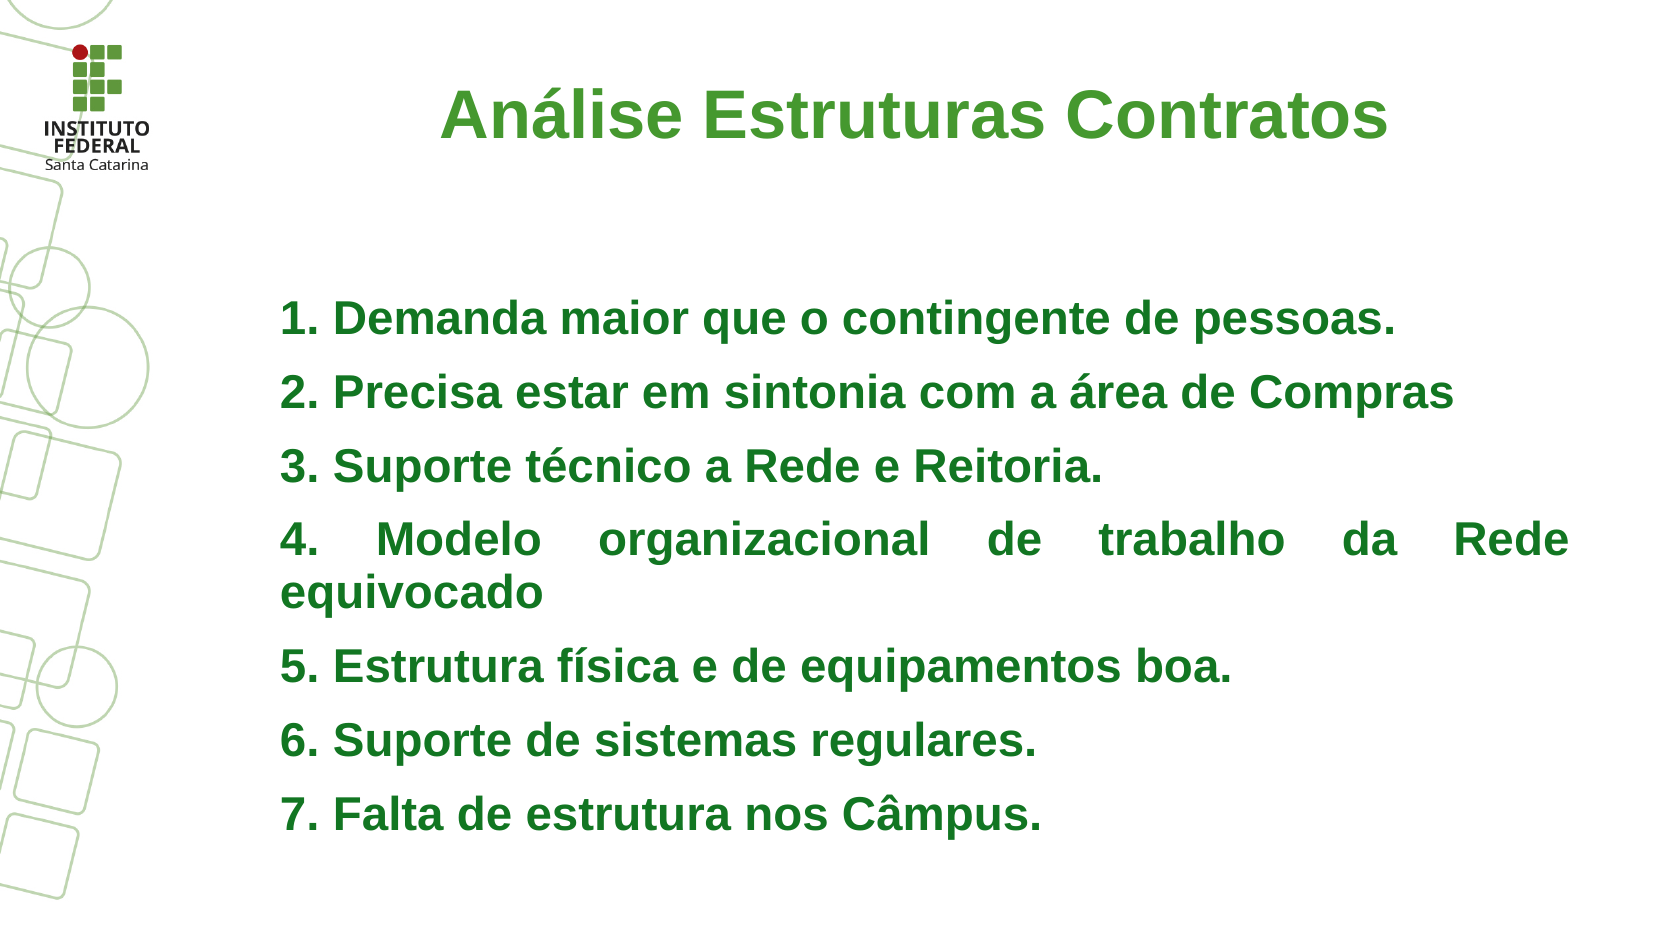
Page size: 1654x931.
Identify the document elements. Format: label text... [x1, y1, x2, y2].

title Análise Estruturas Contratos [259, 37, 1571, 193]
picture [0, 0, 1317, 931]
list 1. Demanda maior que o contingente de pessoas. 2. Precisa estar em sintonia com a área de Compras 3. Suporte técnico a Rede e Reitoria. 4. Modelo organizacional de trabalho da Rede equivocado 5. Estrutura física e de equipamentos boa. 6. Suporte de sistemas regulares. 7. Falta de estrutura nos Câmpus. [212, 217, 1571, 848]
